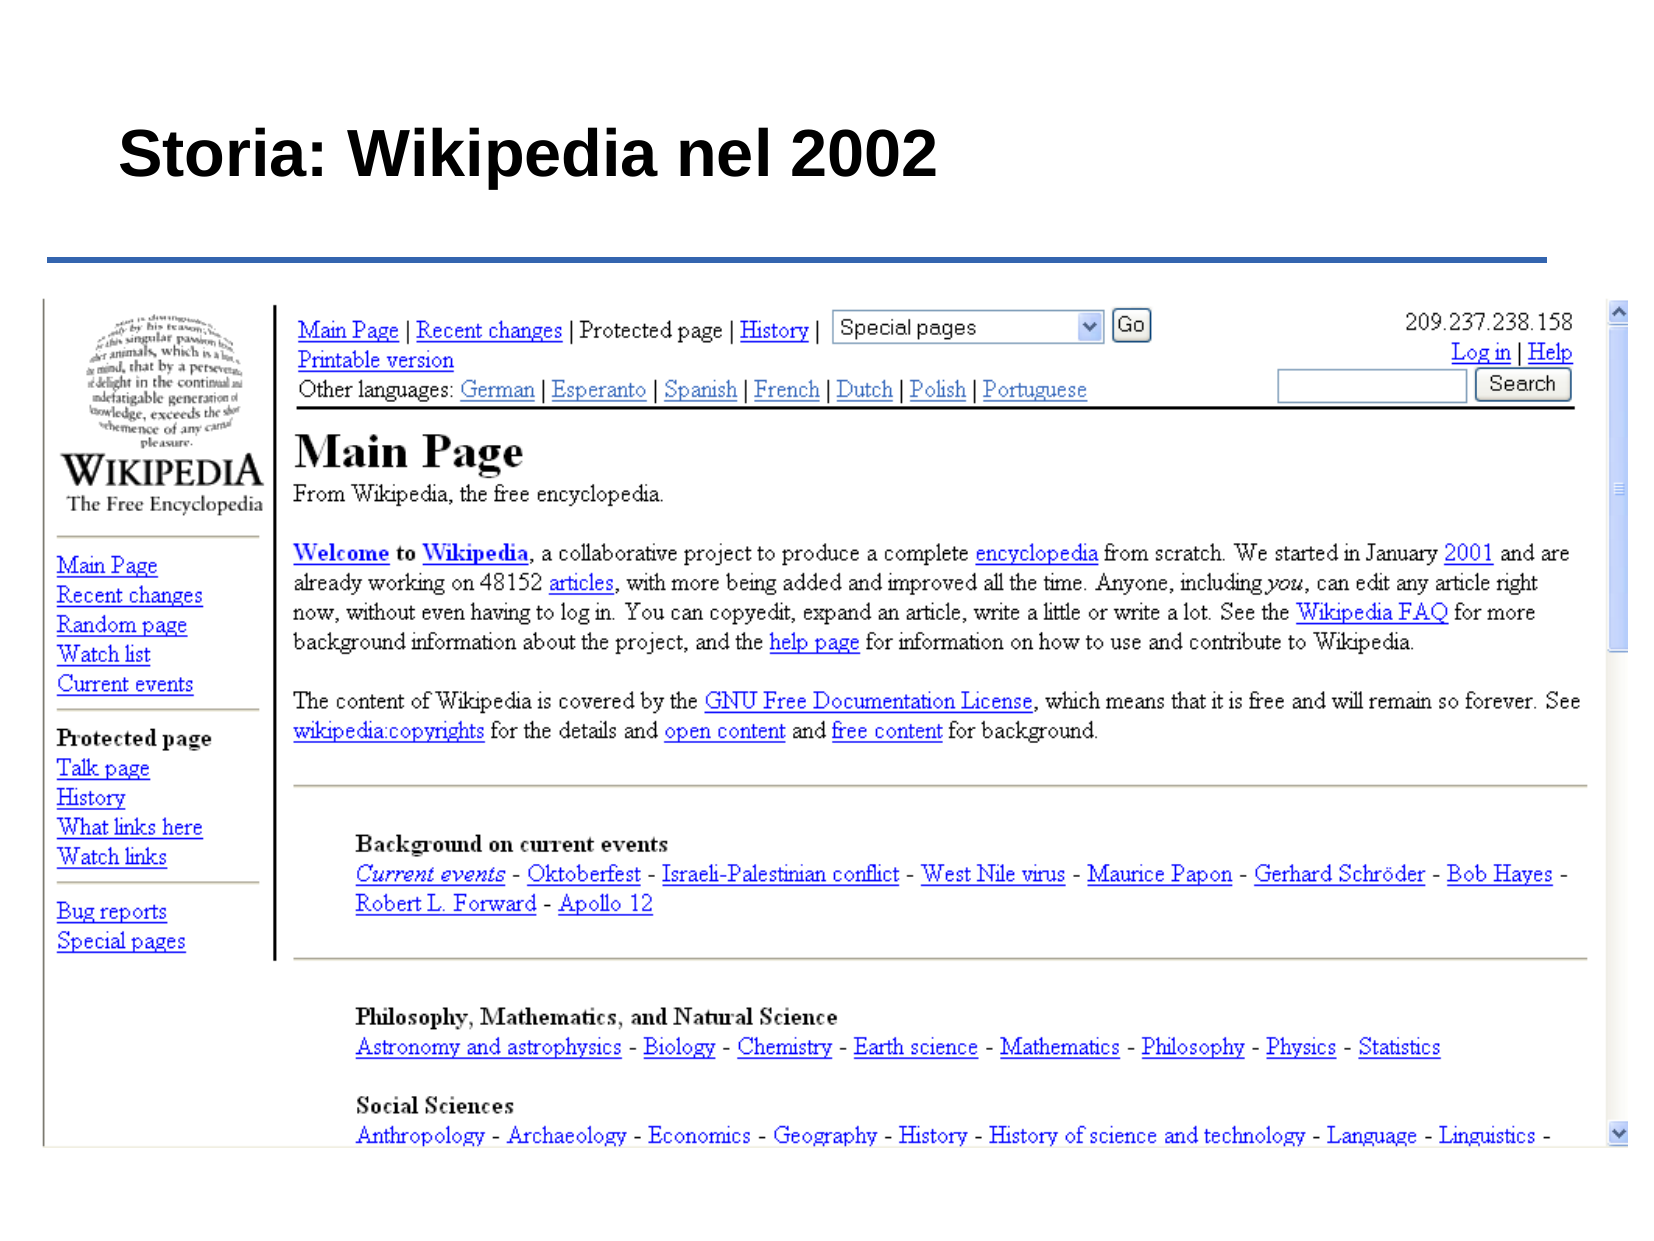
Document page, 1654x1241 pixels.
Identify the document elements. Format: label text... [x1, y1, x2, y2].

picture [26, 282, 1628, 1148]
title Storia: Wikipedia nel 2002 [118, 49, 1571, 257]
